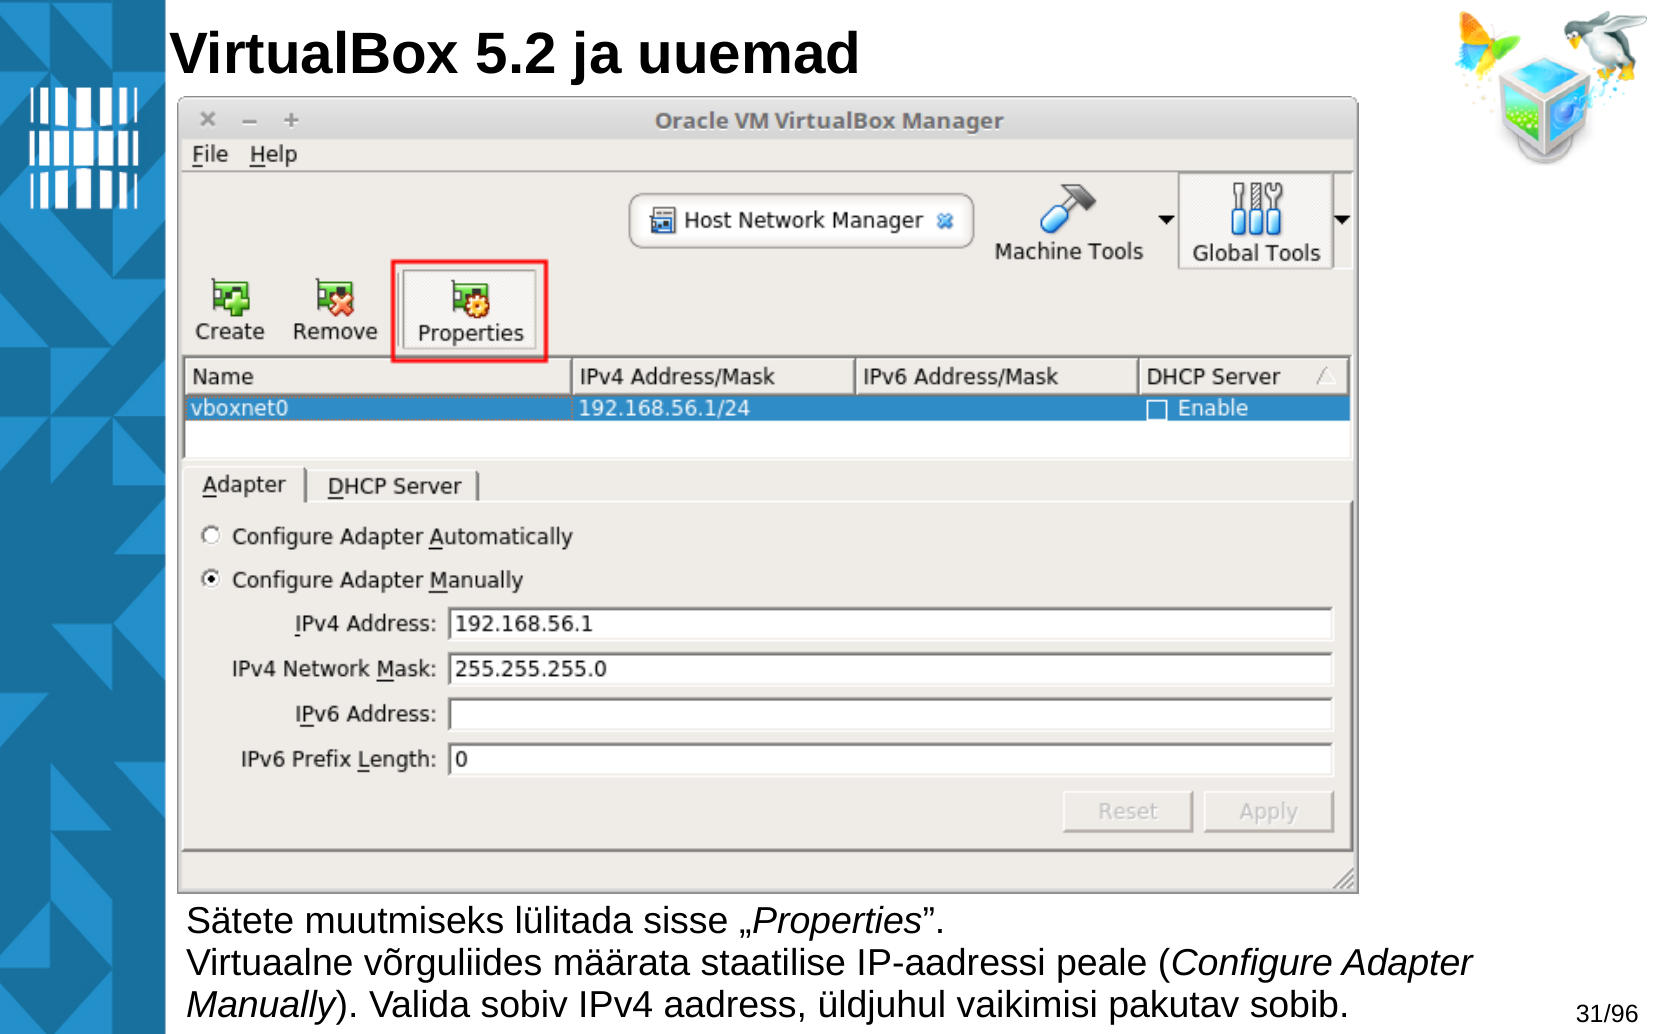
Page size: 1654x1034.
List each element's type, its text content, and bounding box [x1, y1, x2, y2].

picture [177, 96, 1359, 891]
picture [1452, 7, 1653, 166]
title VirtualBox 5.2 ja uuemad [169, 11, 1571, 95]
text_box Sätete muutmiseks lülitada sisse „Properties”. Virtuaalne võrguliides määrata staatilise IP-aadressi peale (Configure Adapter Manually). Valida sobiv IPv4 aadress, üldjuhul vaikimisi pakutav sobib. [171, 891, 1530, 1033]
